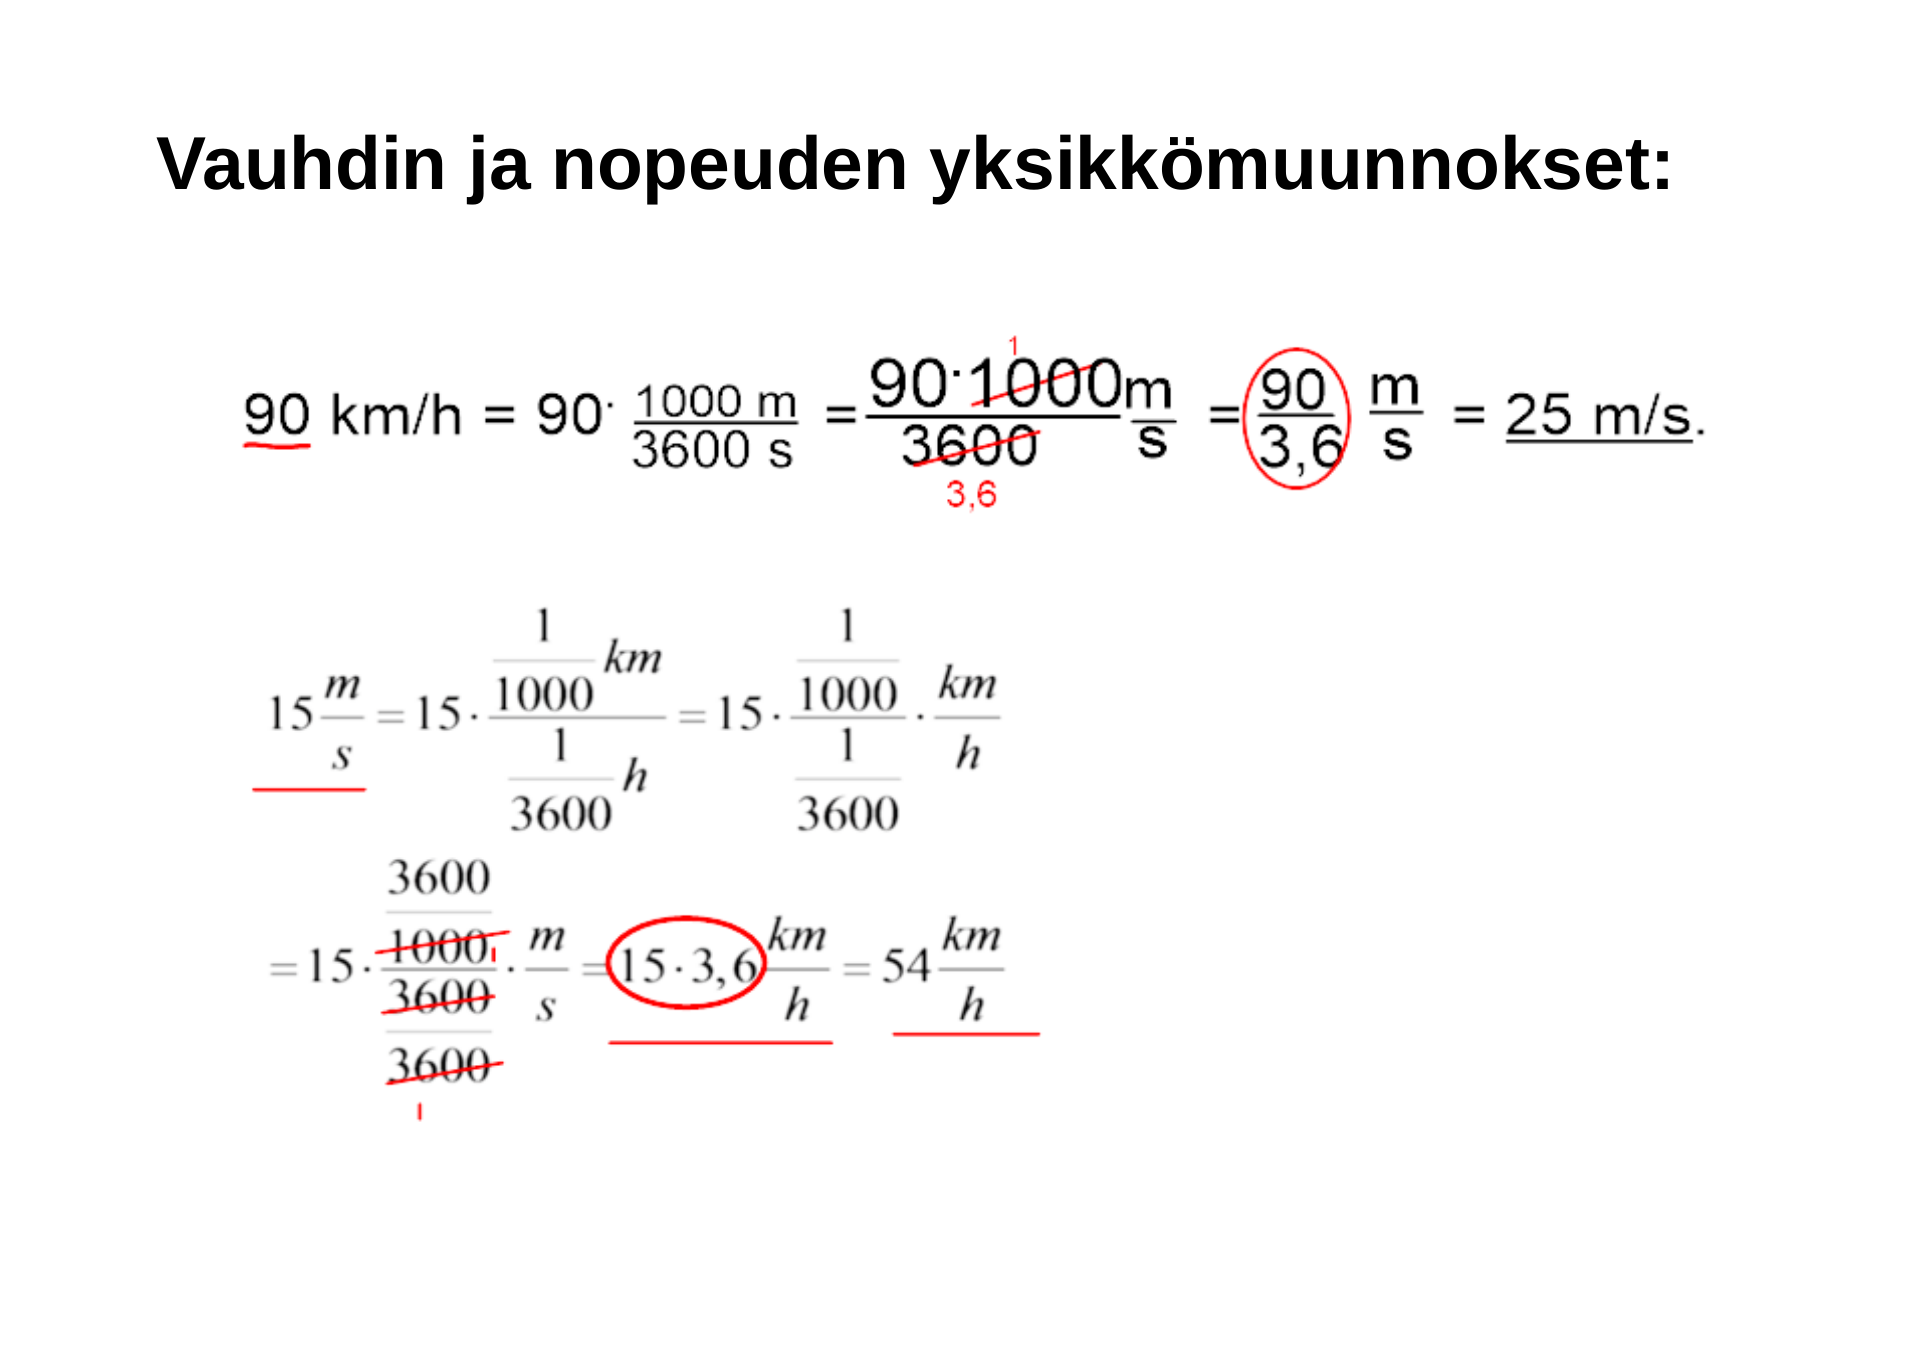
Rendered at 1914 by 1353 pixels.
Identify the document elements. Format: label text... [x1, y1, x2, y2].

picture [129, 274, 1743, 1170]
text_box Vauhdin ja nopeuden yksikkömuunnokset: [141, 113, 1692, 213]
